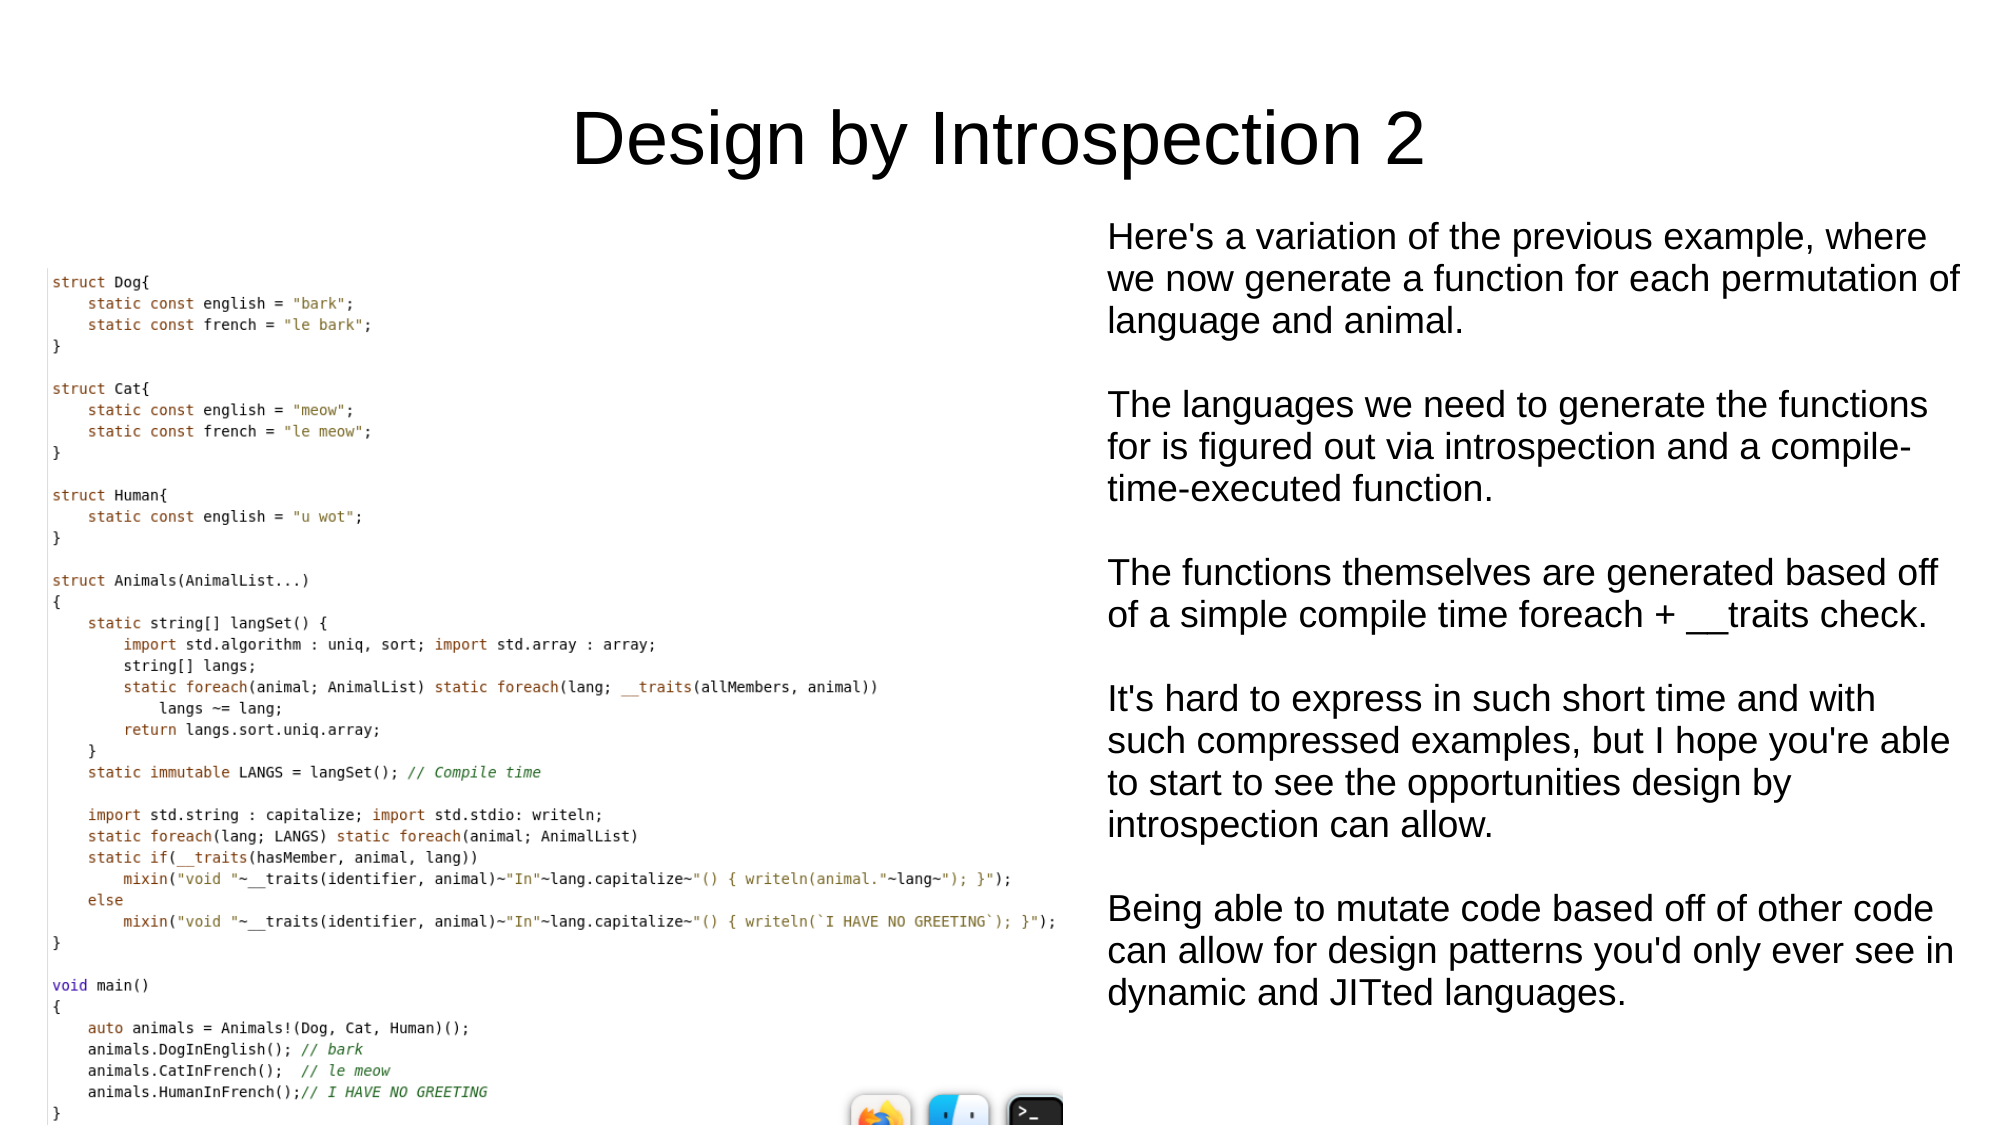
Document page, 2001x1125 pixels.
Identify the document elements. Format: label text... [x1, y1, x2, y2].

text_box Here's a variation of the previous example, where we now generate a function for each permutation of language and animal. The languages we need to generate the functions for is figured out via introspection and a compile-time-executed function. The functions themselves are generated based off of a simple compile time foreach + __traits check. It's hard to express in such short time and with such compressed examples, but I hope you're able to start to see the opportunities design by introspection can allow. Being able to mutate code based off of other code can allow for design patterns you'd only ever see in dynamic and JITted languages. [1092, 208, 1979, 1125]
picture [47, 265, 1063, 1125]
title Design by Introspection 2 [99, 44, 1900, 233]
